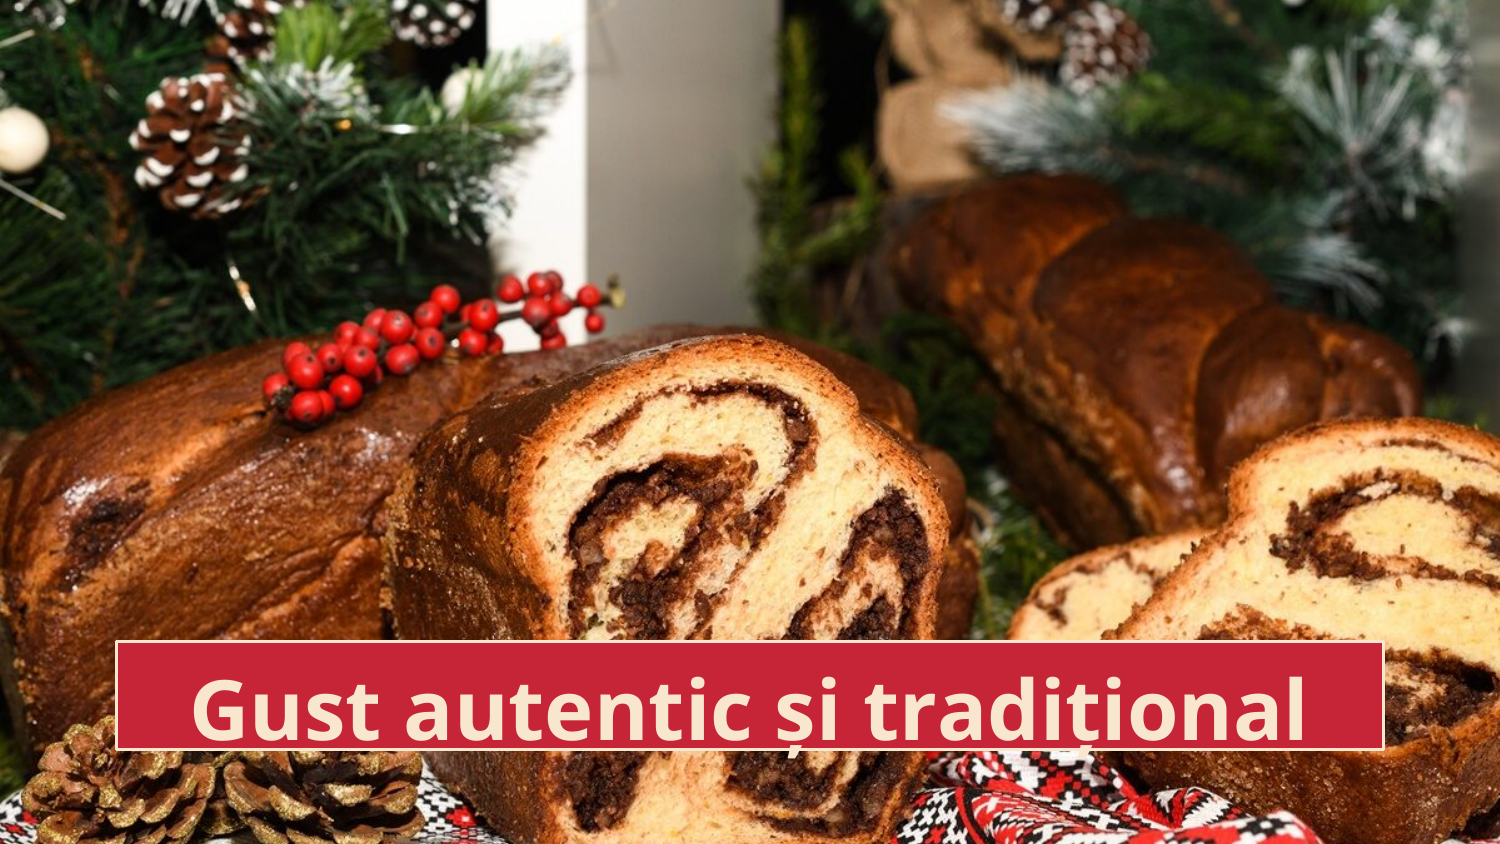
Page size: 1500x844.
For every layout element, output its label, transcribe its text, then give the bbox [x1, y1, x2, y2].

picture [0, 0, 1500, 844]
title Gust autentic și tradițional [116, 641, 1384, 750]
